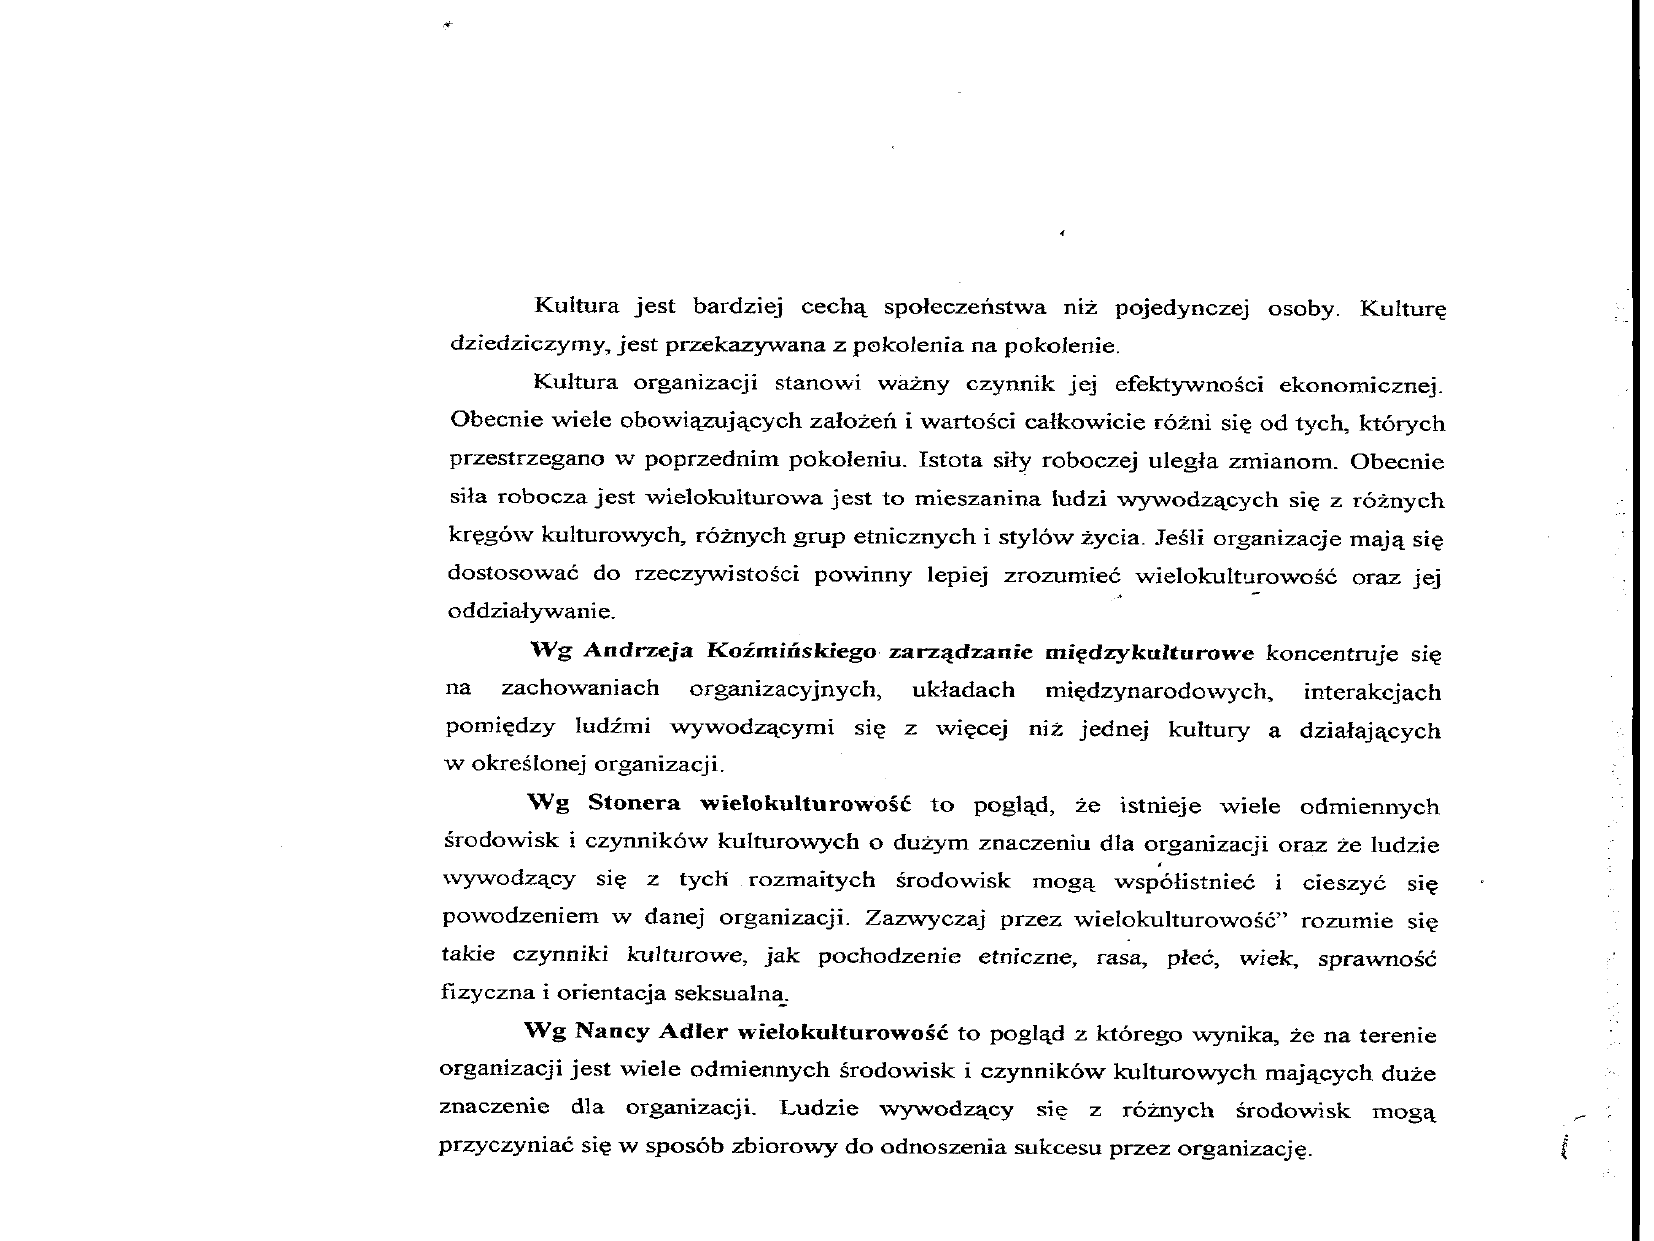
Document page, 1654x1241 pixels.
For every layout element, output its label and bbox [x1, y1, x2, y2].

picture [206, 0, 1640, 1241]
